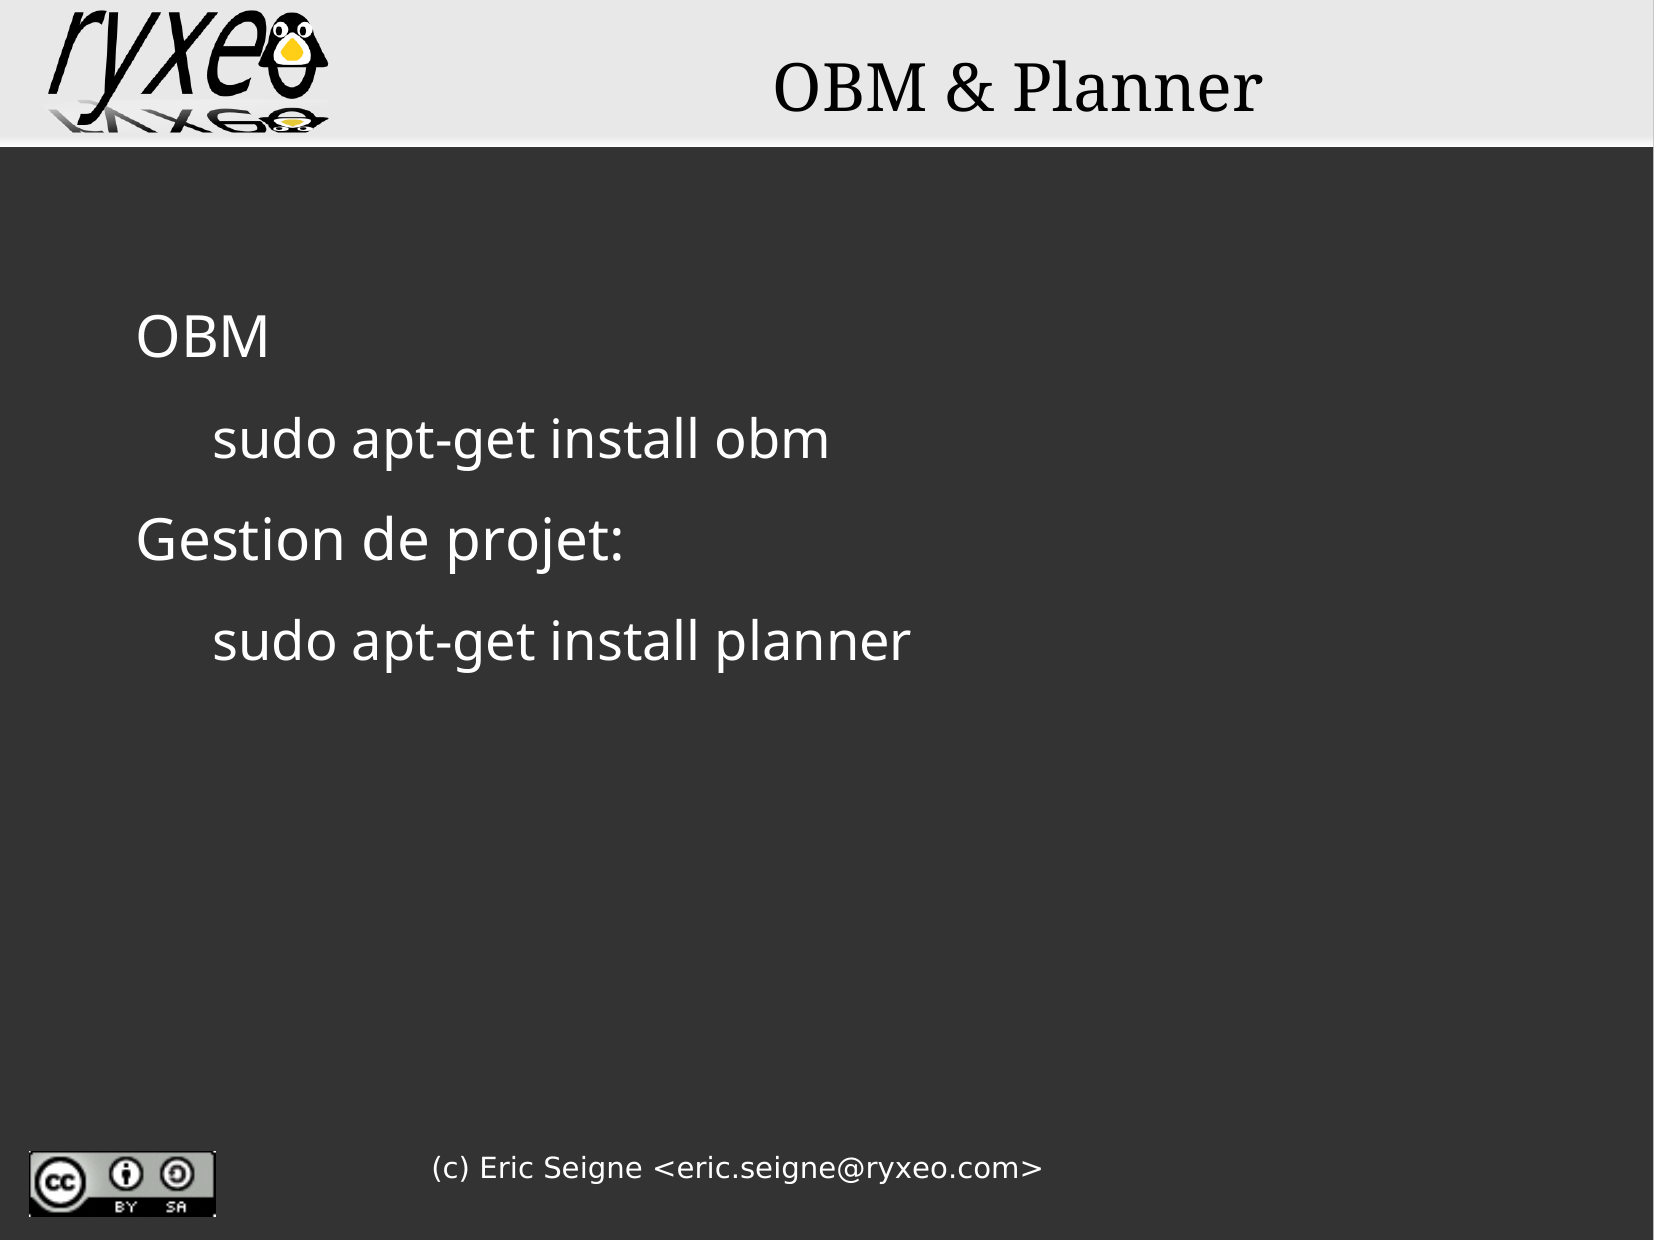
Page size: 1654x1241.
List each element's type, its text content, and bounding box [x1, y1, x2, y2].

title OBM & Planner [442, 29, 1595, 142]
list OBM sudo apt-get install obm Gestion de projet: sudo apt-get install planner [118, 295, 1522, 1117]
picture [0, 0, 1654, 147]
picture [29, 1151, 216, 1217]
